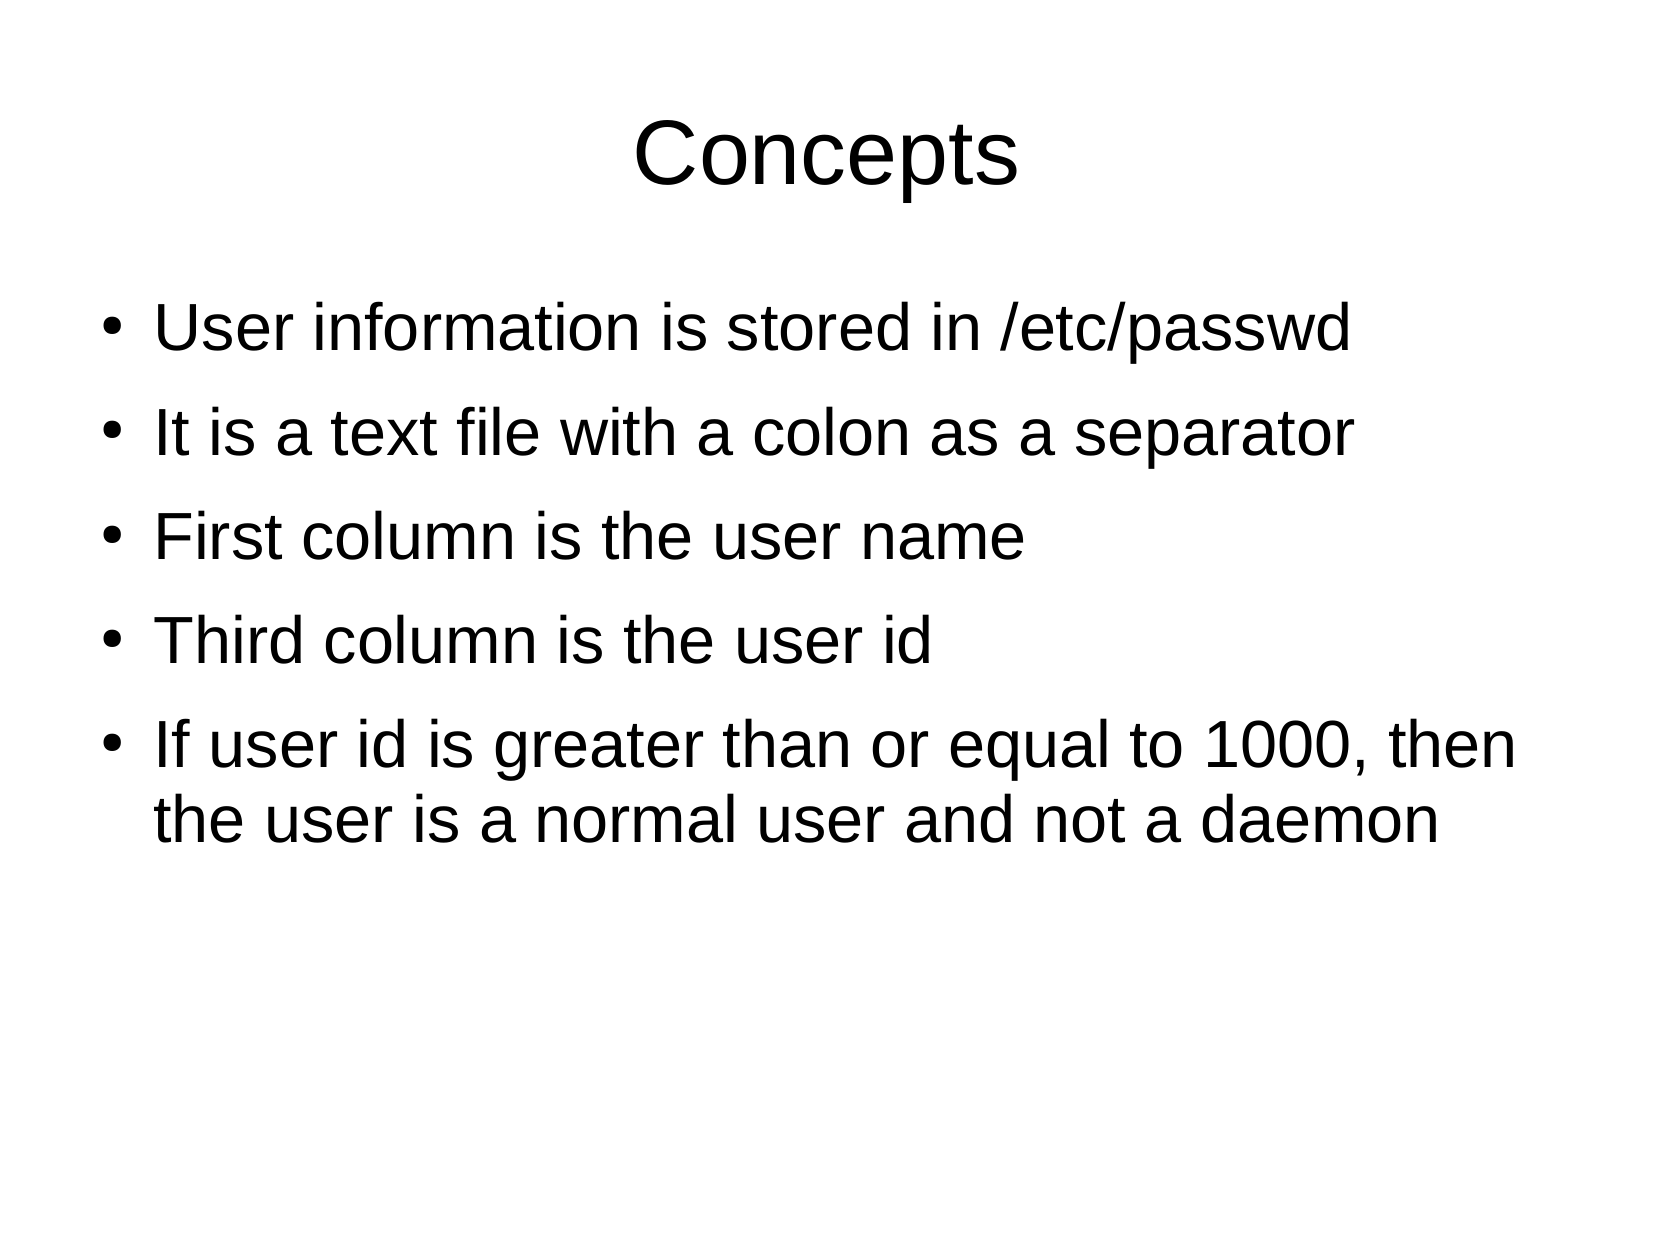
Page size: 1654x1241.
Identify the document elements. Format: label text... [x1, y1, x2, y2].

list User information is stored in /etc/passwd It is a text file with a colon as a separator First column is the user name Third column is the user id If user id is greater than or equal to 1000, then the user is a normal user and not a daemon [82, 290, 1571, 1109]
title Concepts [82, 49, 1571, 257]
